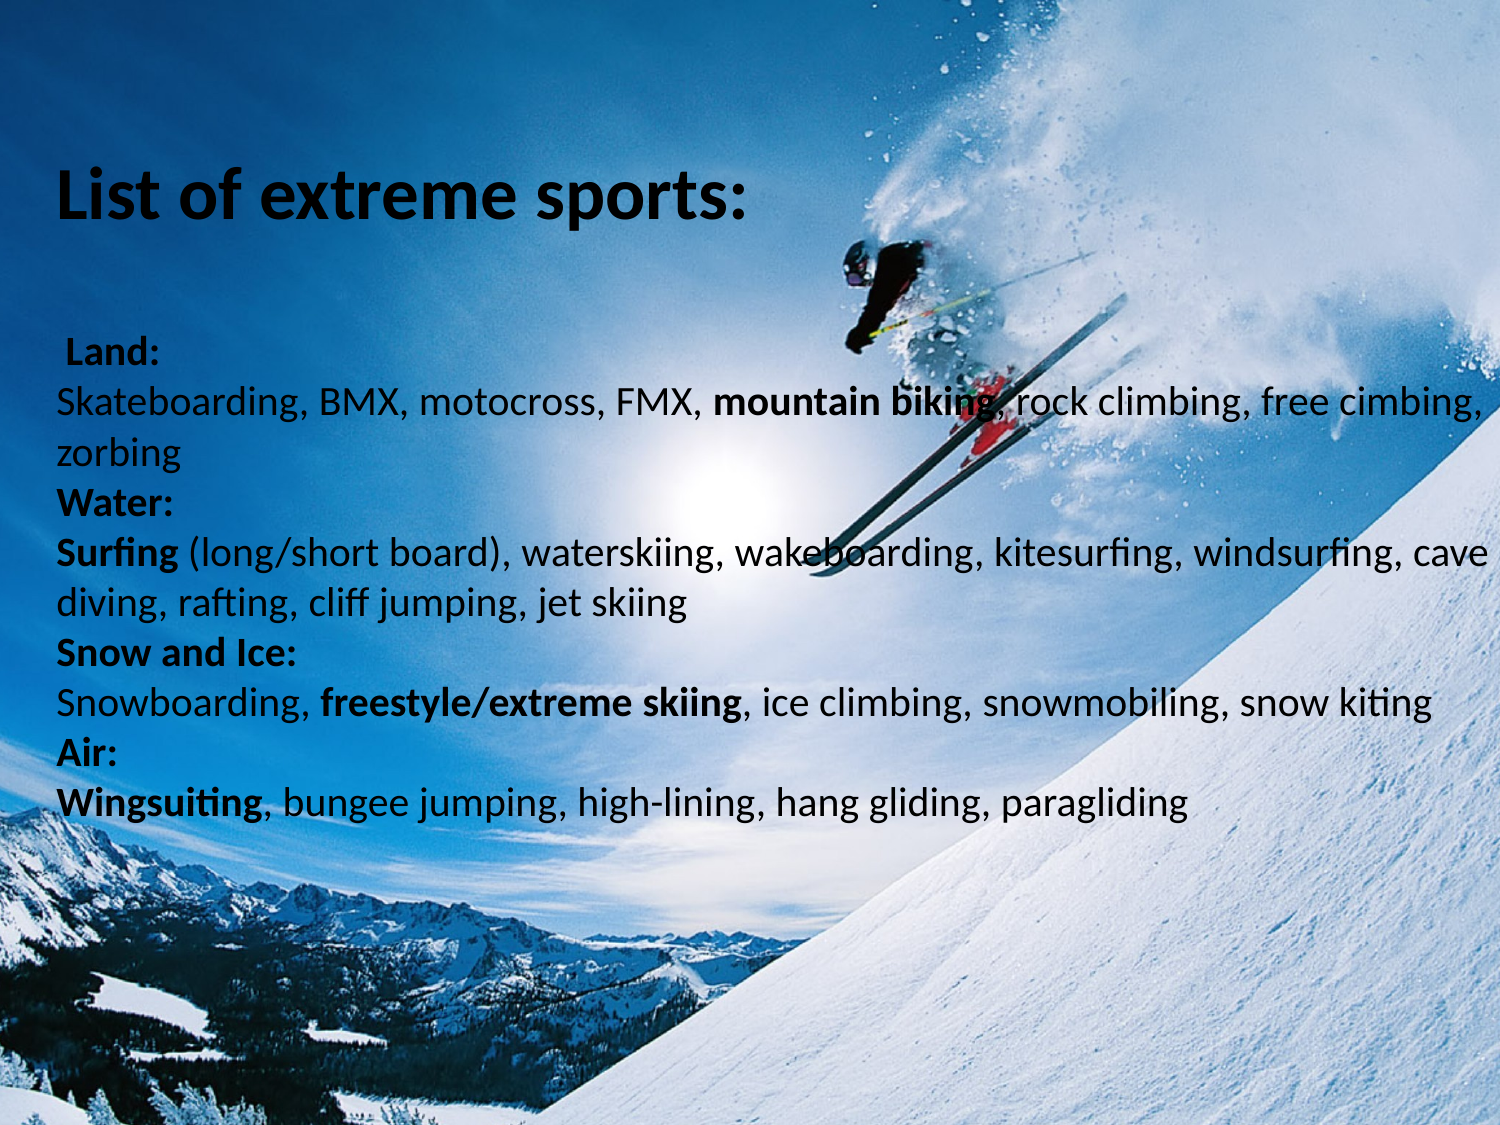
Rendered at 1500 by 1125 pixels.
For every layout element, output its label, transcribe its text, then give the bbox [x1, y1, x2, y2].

title List of extreme sports: Land: Skateboarding, BMX, motocross, FMX, mountain biking, rock climbing, free cimbing, zorbing Water: Surfing (long/short board), waterskiing, wakeboarding, kitesurfing, windsurfing, cave diving, rafting, cliff jumping, jet skiing Snow and Ice: Snowboarding, freestyle/extreme skiing, ice climbing, snowmobiling, snow kiting Air: Wingsuiting, bungee jumping, high-lining, hang gliding, paragliding [41, 66, 1500, 1083]
picture [0, 0, 1500, 1125]
